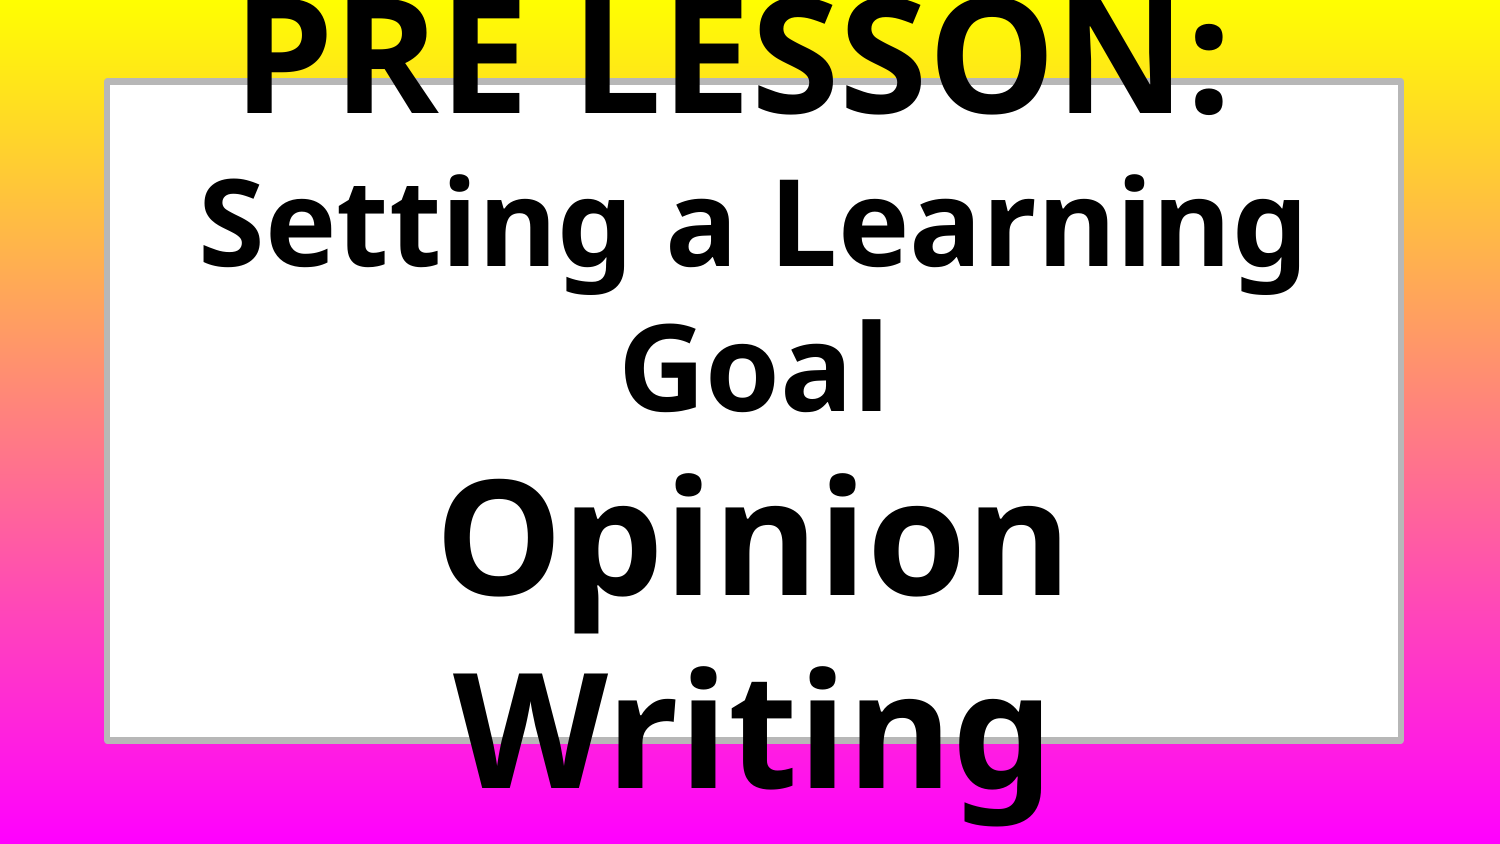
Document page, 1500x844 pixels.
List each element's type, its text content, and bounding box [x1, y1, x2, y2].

text_box [968, 81, 1016, 94]
text_box PRE LESSON: Setting a Learning Goal Opinion Writing [107, 140, 1401, 741]
text_box [107, 81, 1401, 140]
